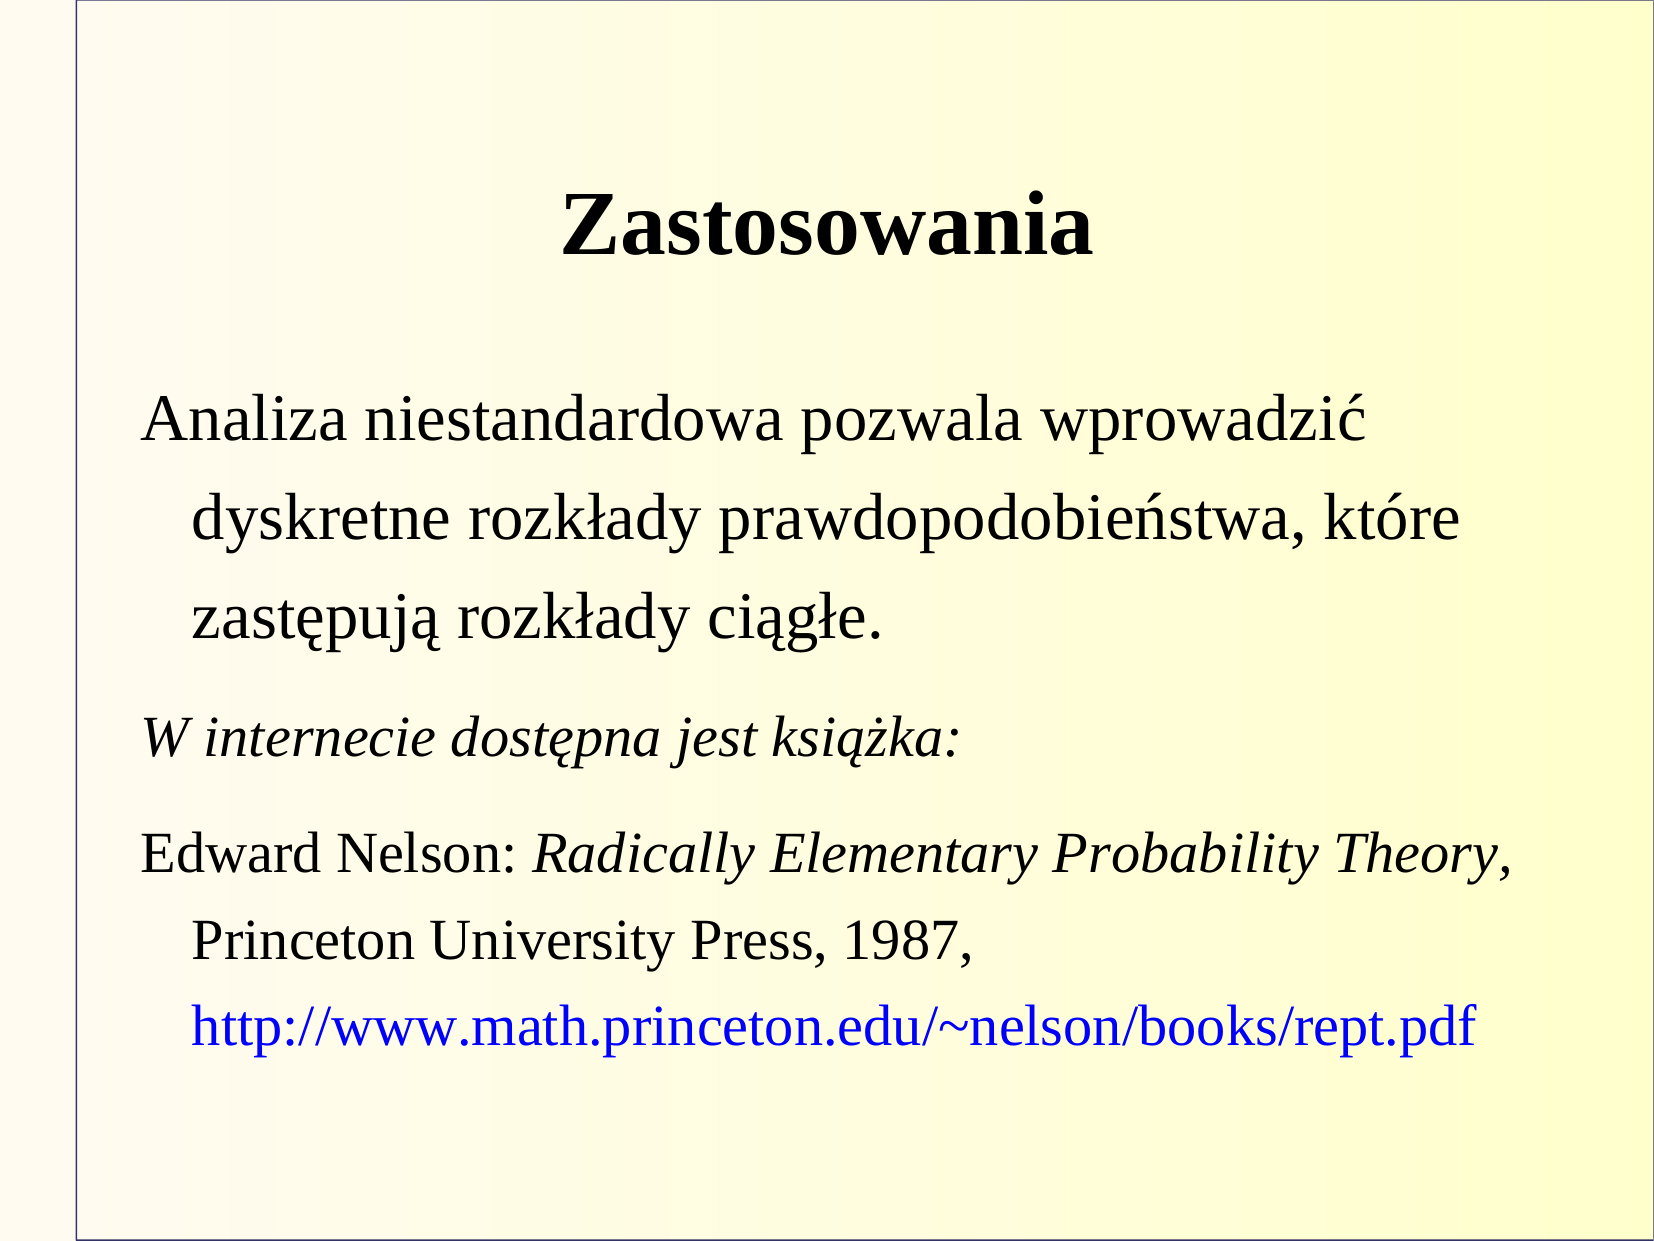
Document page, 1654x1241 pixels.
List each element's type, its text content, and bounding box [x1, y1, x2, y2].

title Zastosowania [121, 102, 1534, 311]
list Analiza niestandardowa pozwala wprowadzić dyskretne rozkłady prawdopodobieństwa, które zastępują rozkłady ciągłe. W internecie dostępna jest książka: Edward Nelson: Radically Elementary Probability Theory, Princeton University Press, 1987, http://www.math.princeton.edu/~nelson/books/rept.pdf [123, 355, 1536, 1191]
picture [0, 0, 75, 1241]
